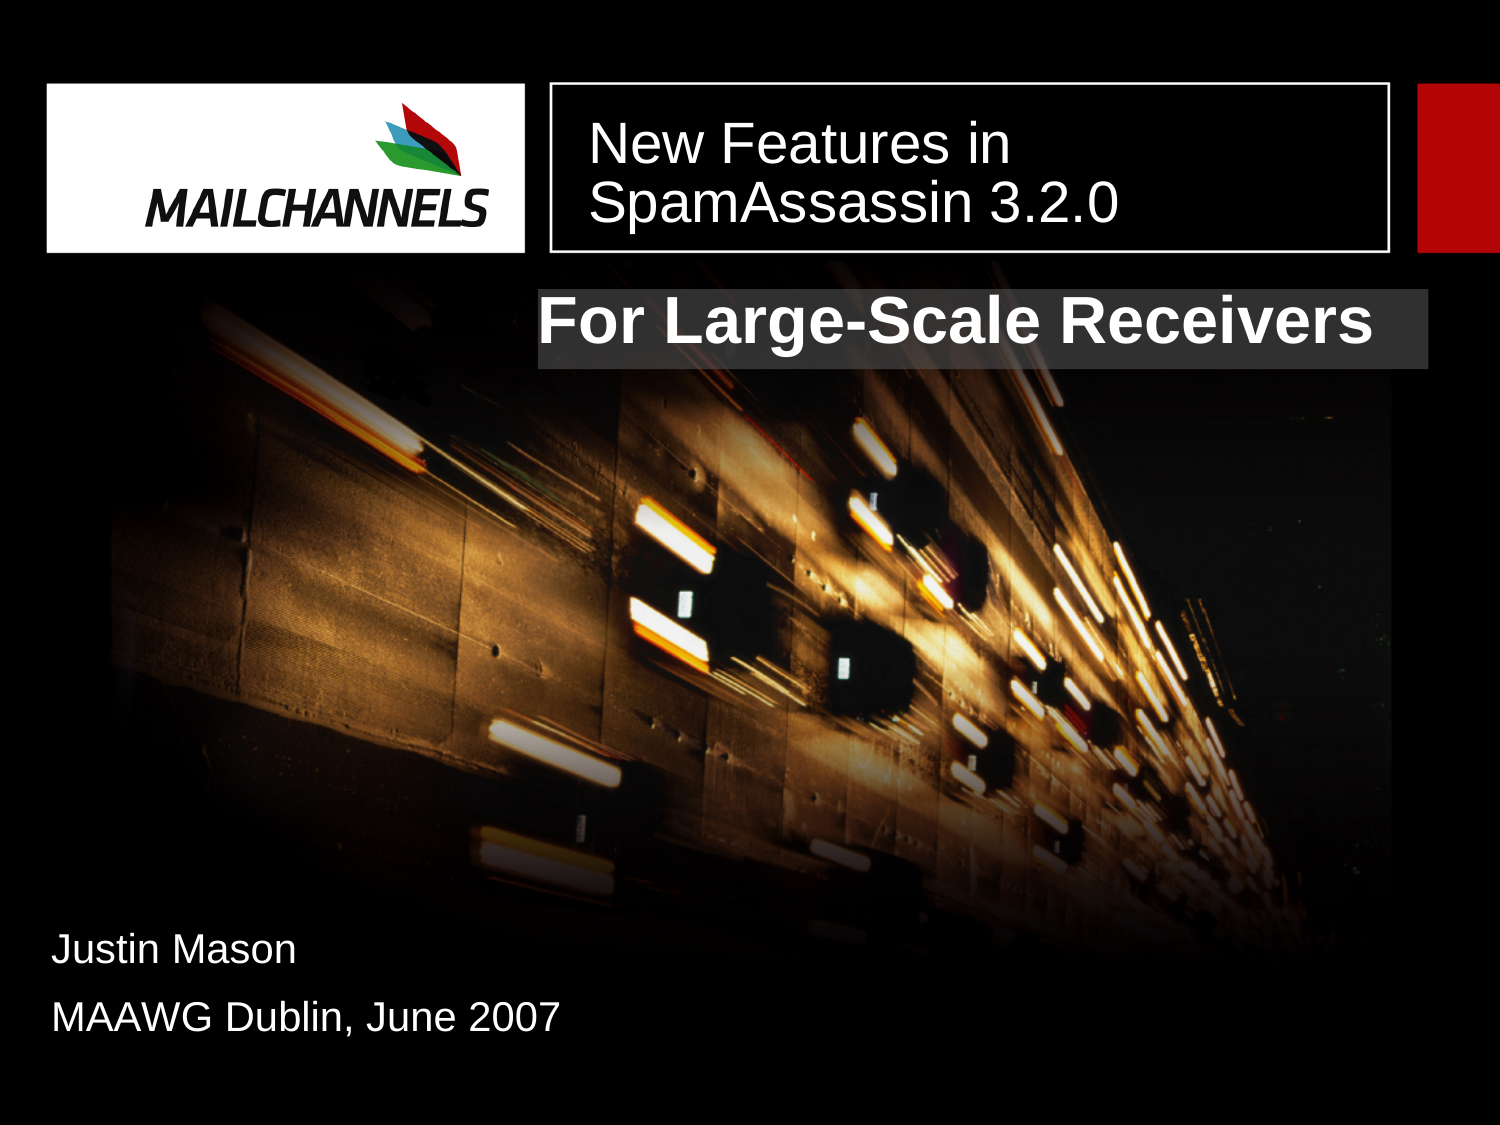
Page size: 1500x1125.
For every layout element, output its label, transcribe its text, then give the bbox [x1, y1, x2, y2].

text_box Justin Mason MAAWG Dublin, June 2007 [50, 925, 1055, 1070]
picture [0, 0, 1500, 1125]
title New Features in SpamAssassin 3.2.0 [573, 87, 1486, 263]
list For Large-Scale Receivers [537, 289, 1429, 370]
